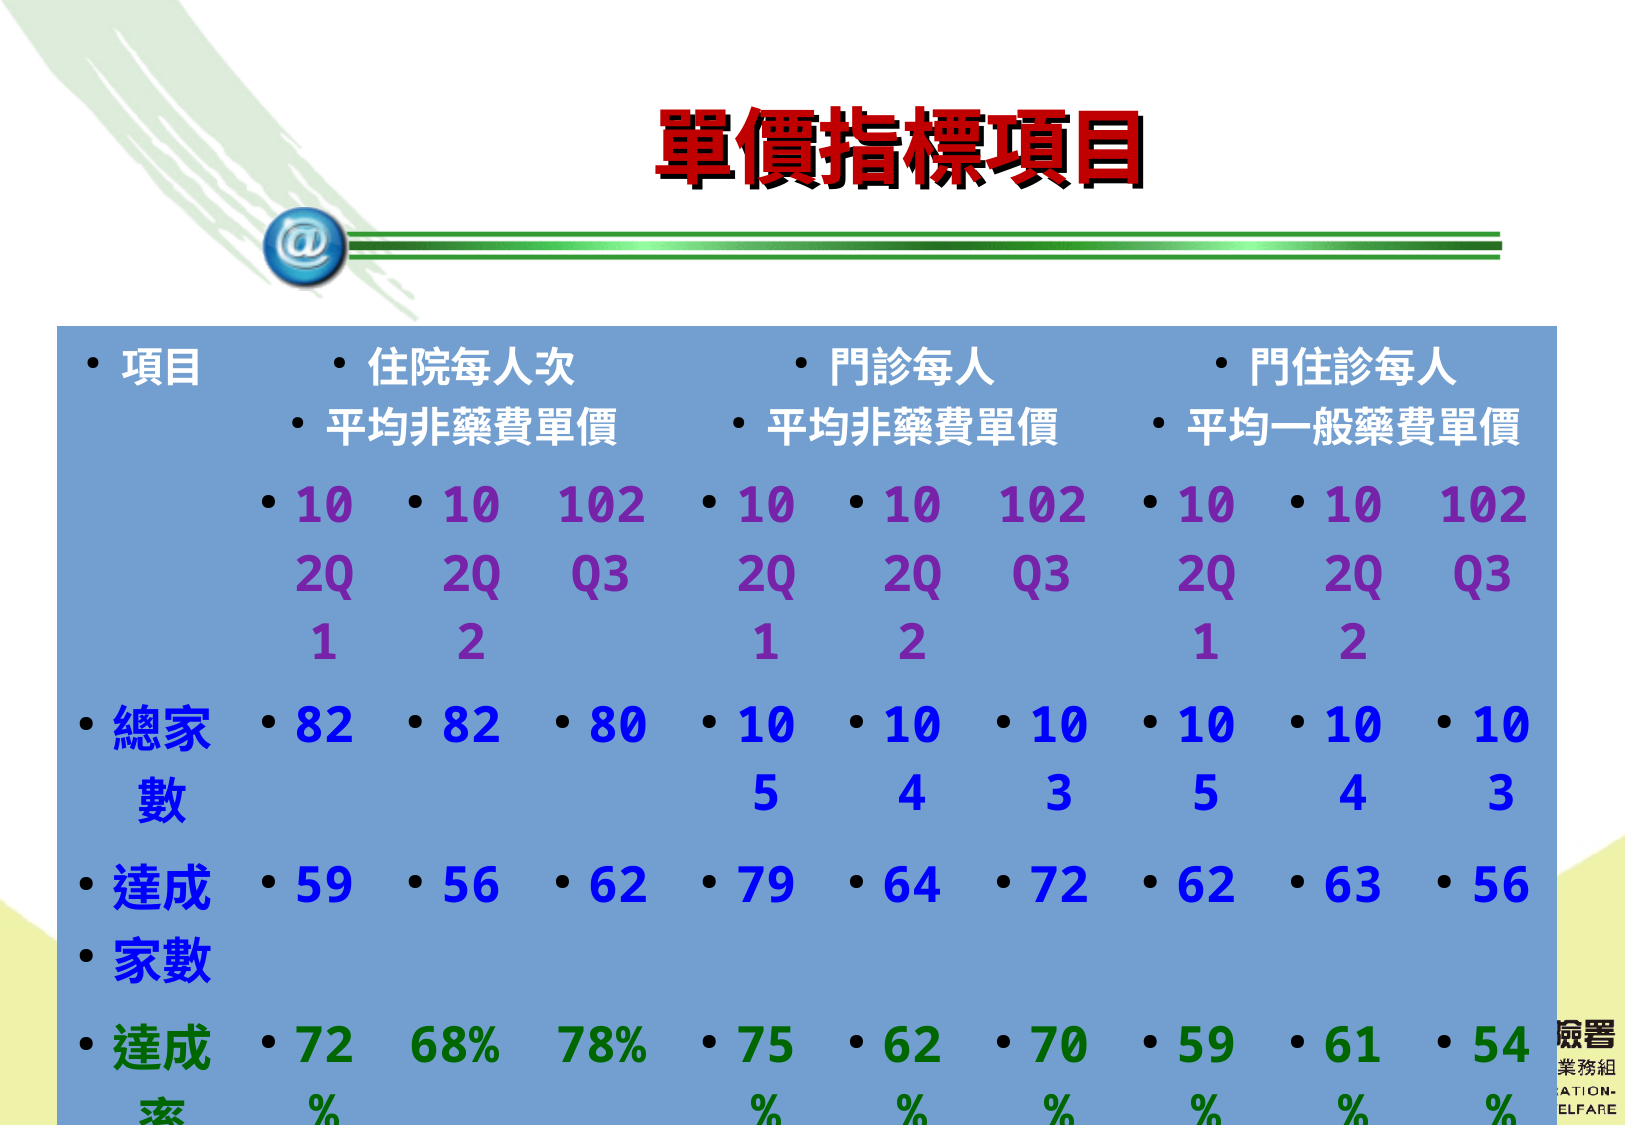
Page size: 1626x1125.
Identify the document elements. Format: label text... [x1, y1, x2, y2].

table_cell 62 [1116, 842, 1263, 1001]
table_cell 104 [822, 682, 969, 842]
table_cell 82 [234, 682, 381, 842]
table_cell 102Q2 [1263, 462, 1410, 682]
text_box 單價指標項目 [304, 79, 1498, 209]
table_cell 達成率 [57, 1001, 234, 1125]
table_cell 61% [1263, 1001, 1410, 1125]
table_cell 72 [969, 842, 1116, 1001]
table_cell 達成 家數 [57, 842, 234, 1001]
table_header 門住診每人 平均一般藥費單價 [1116, 326, 1557, 462]
table_cell 102Q2 [381, 462, 528, 682]
table_cell 56 [381, 842, 528, 1001]
table_cell 54% [1410, 1001, 1557, 1125]
table_header 住院每人次 平均非藥費單價 [234, 326, 675, 462]
table_cell 78% [528, 1001, 675, 1125]
table_cell 102Q3 [528, 462, 675, 682]
table_cell 72% [234, 1001, 381, 1125]
table_cell 103 [1410, 682, 1557, 842]
table_cell 70% [969, 1001, 1116, 1125]
table_cell 102Q1 [234, 462, 381, 682]
table_header 門診每人 平均非藥費單價 [675, 326, 1116, 462]
table_cell 59% [1116, 1001, 1263, 1125]
table_cell 104 [1263, 682, 1410, 842]
table_cell 102Q2 [822, 462, 969, 682]
table_cell 82 [381, 682, 528, 842]
table_cell 80 [528, 682, 675, 842]
table_cell 59 [234, 842, 381, 1001]
table_cell 75% [675, 1001, 822, 1125]
table_cell 62% [822, 1001, 969, 1125]
table_cell 105 [675, 682, 822, 842]
table_cell 64 [822, 842, 969, 1001]
table_cell 68% [381, 1001, 528, 1125]
table_cell 102Q3 [1410, 462, 1557, 682]
table_cell 102Q1 [1116, 462, 1263, 682]
table_header 項目 [57, 326, 234, 682]
table_cell 102Q1 [675, 462, 822, 682]
table_cell 56 [1410, 842, 1557, 1001]
table_cell 105 [1116, 682, 1263, 842]
table_cell 62 [528, 842, 675, 1001]
table_cell 103 [969, 682, 1116, 842]
table_cell 102Q3 [969, 462, 1116, 682]
table_cell 63 [1263, 842, 1410, 1001]
table_cell 總家數 [57, 682, 234, 842]
table_cell 79 [675, 842, 822, 1001]
